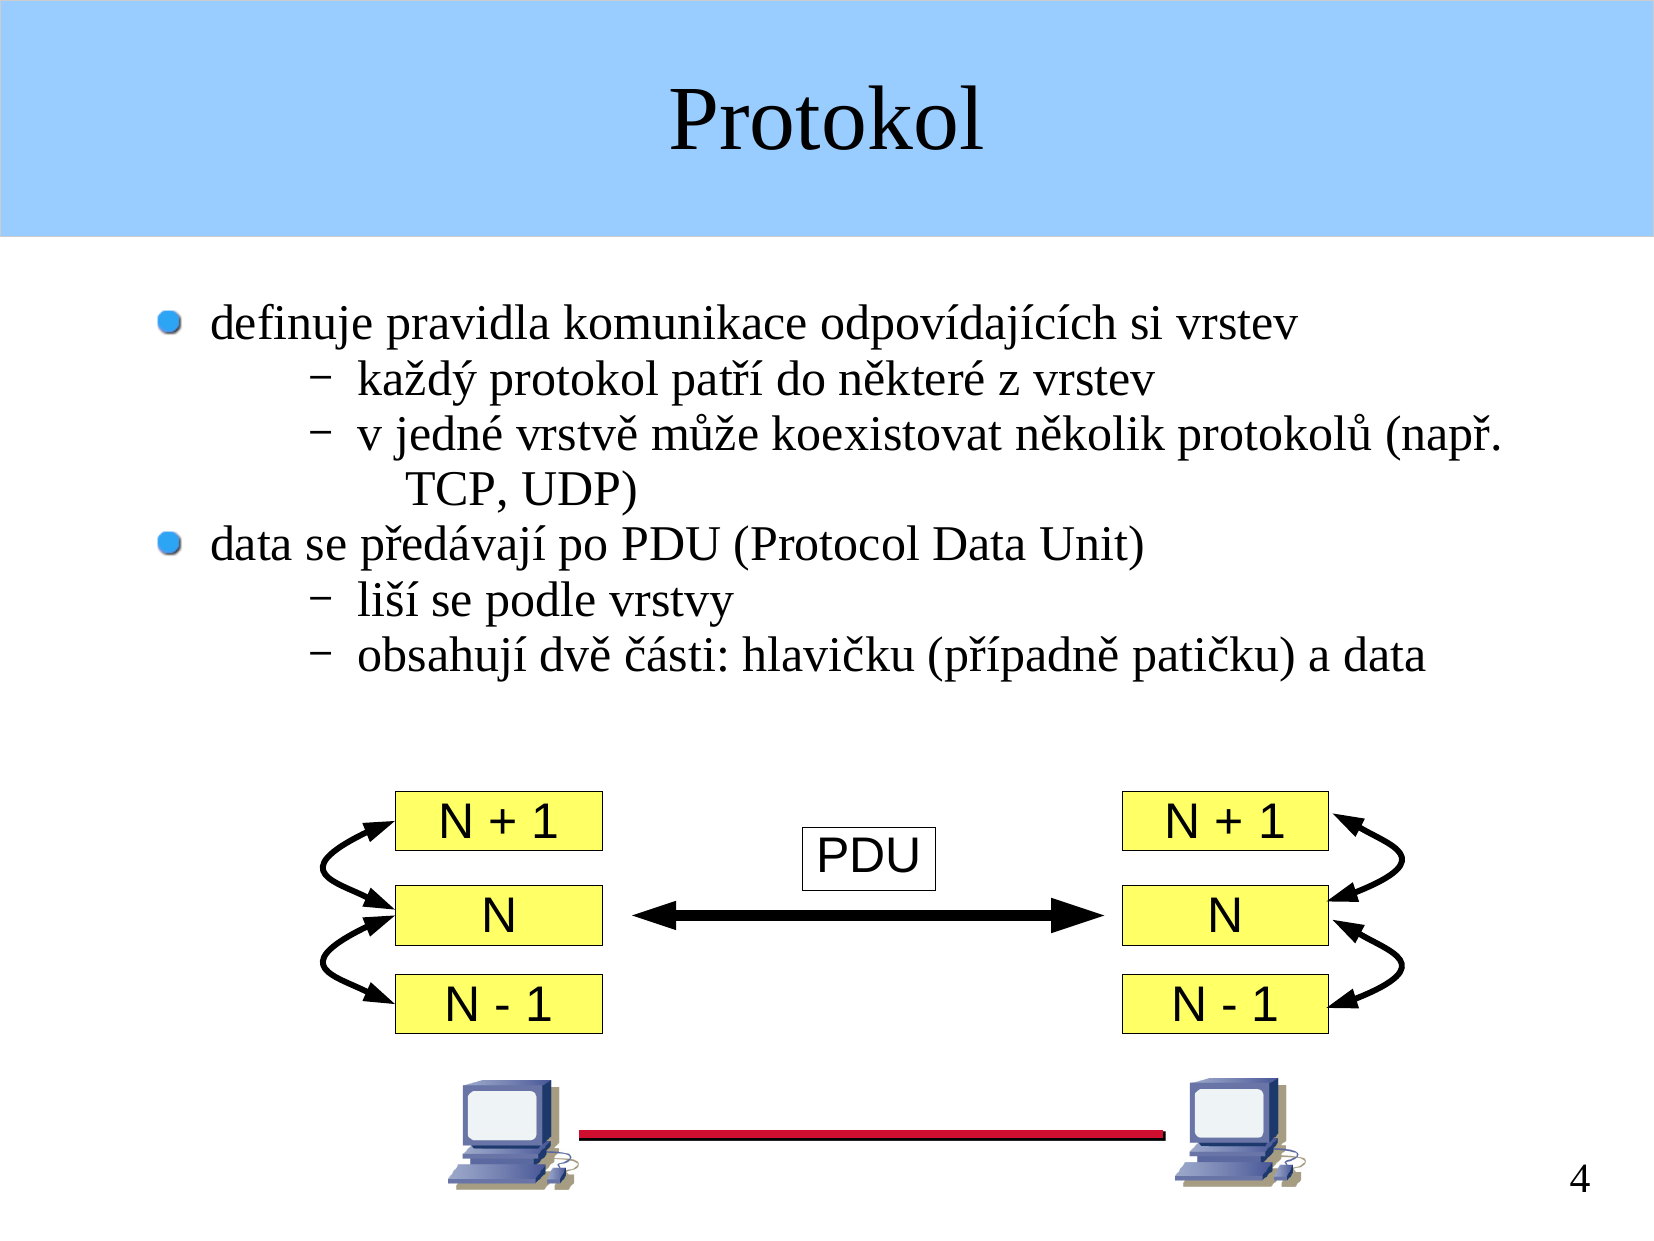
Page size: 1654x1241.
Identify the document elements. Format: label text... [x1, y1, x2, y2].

picture [1175, 1078, 1306, 1188]
text_box definuje pravidla komunikace odpovídajících si vrstev každý protokol patří do některé z vrstev v jedné vrstvě může koexistovat několik protokolů (např. TCP, UDP) data se předávají po PDU (Protocol Data Unit) liší se podle vrstvy obsahují dvě části: hlavičku (případně patičku) a data [121, 295, 1534, 1127]
title Protokol [0, 0, 1654, 237]
text_box N [395, 885, 603, 946]
picture [448, 1080, 579, 1190]
text_box N + 1 [1122, 791, 1329, 851]
text_box N - 1 [395, 974, 603, 1034]
text_box N + 1 [395, 791, 603, 851]
text_box N - 1 [1122, 974, 1329, 1034]
text_box PDU [802, 827, 936, 891]
text_box N [1122, 885, 1329, 946]
